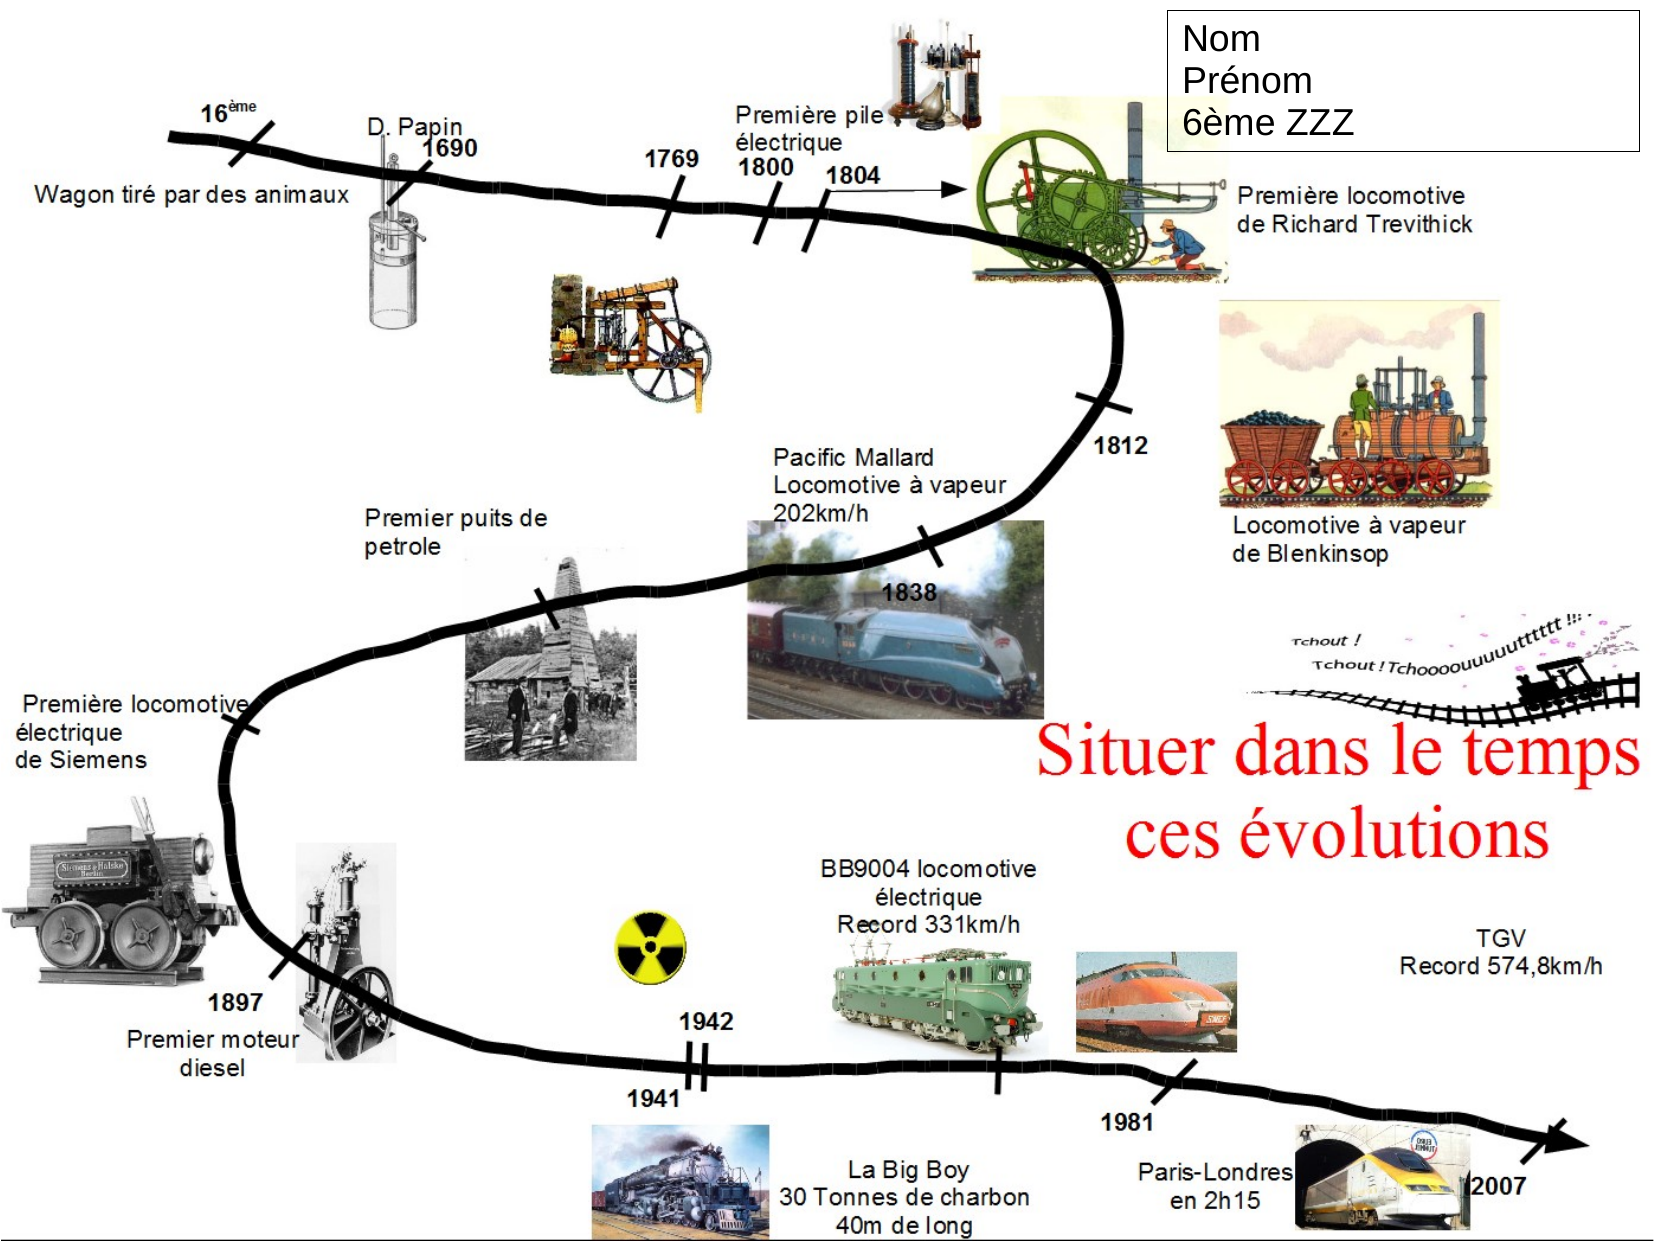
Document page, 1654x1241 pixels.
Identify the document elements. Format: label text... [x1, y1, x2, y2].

picture [1, 0, 1654, 1241]
text_box Nom Prénom 6ème ZZZ [1167, 10, 1640, 152]
